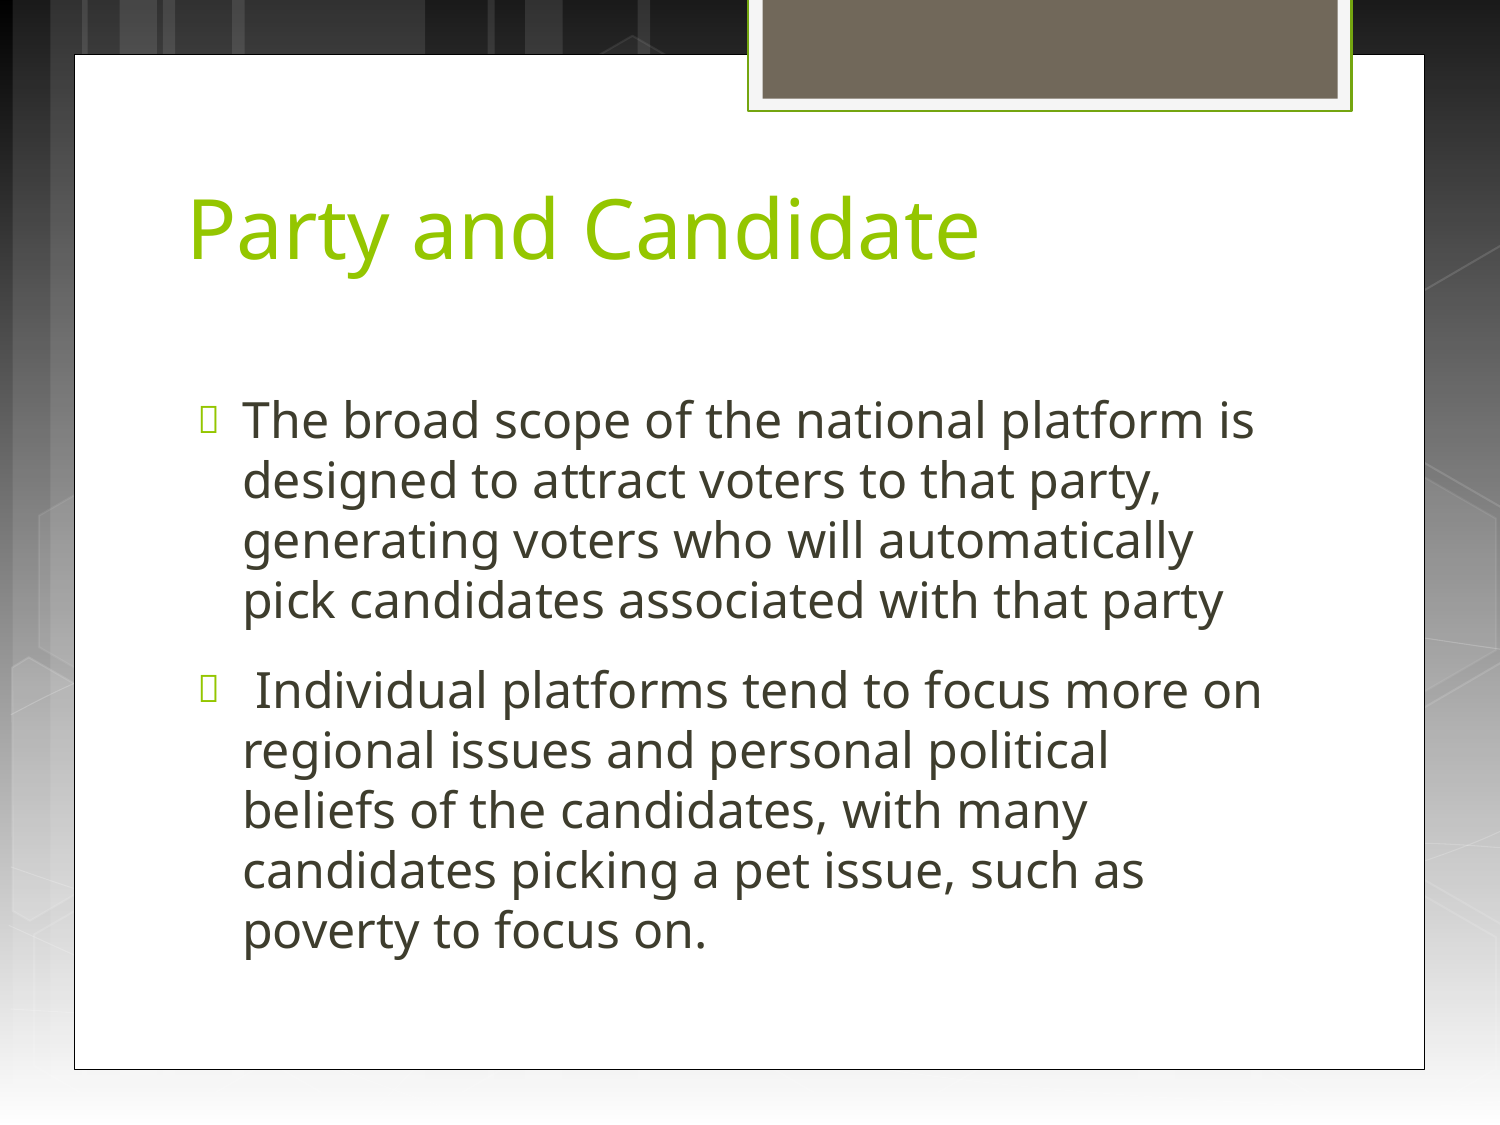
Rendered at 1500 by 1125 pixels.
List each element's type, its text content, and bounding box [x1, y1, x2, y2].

list The broad scope of the national platform is designed to attract voters to that party, generating voters who will automatically pick candidates associated with that party Individual platforms tend to focus more on regional issues and personal political beliefs of the candidates, with many candidates picking a pet issue, such as poverty to focus on. [171, 381, 1283, 957]
title Party and Candidate [171, 168, 1324, 357]
